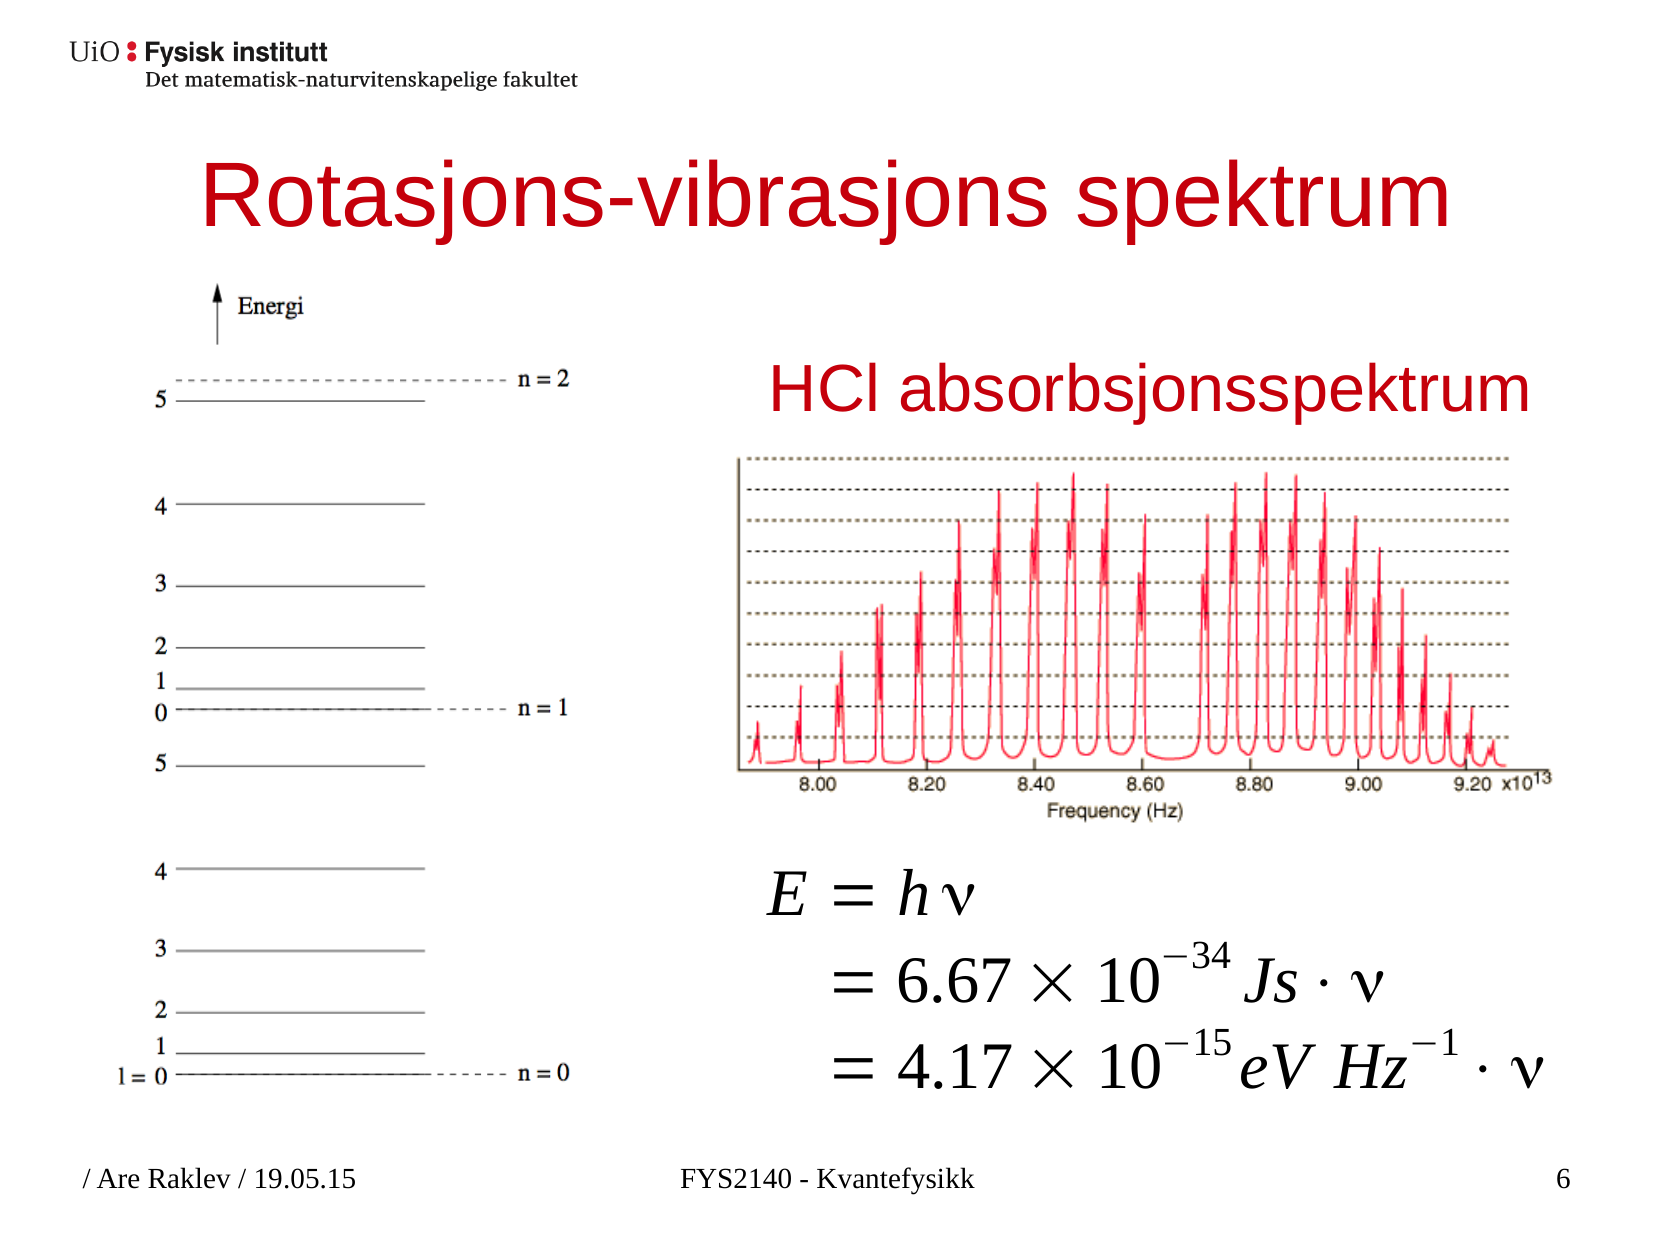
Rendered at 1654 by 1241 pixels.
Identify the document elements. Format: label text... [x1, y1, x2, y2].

picture [717, 444, 1569, 831]
chart [756, 856, 1554, 1103]
text_box HCl absorbsjonsspektrum [754, 343, 1583, 433]
title Rotasjons-vibrasjons spektrum [82, 90, 1571, 298]
picture [94, 264, 630, 1131]
picture [68, 37, 581, 93]
